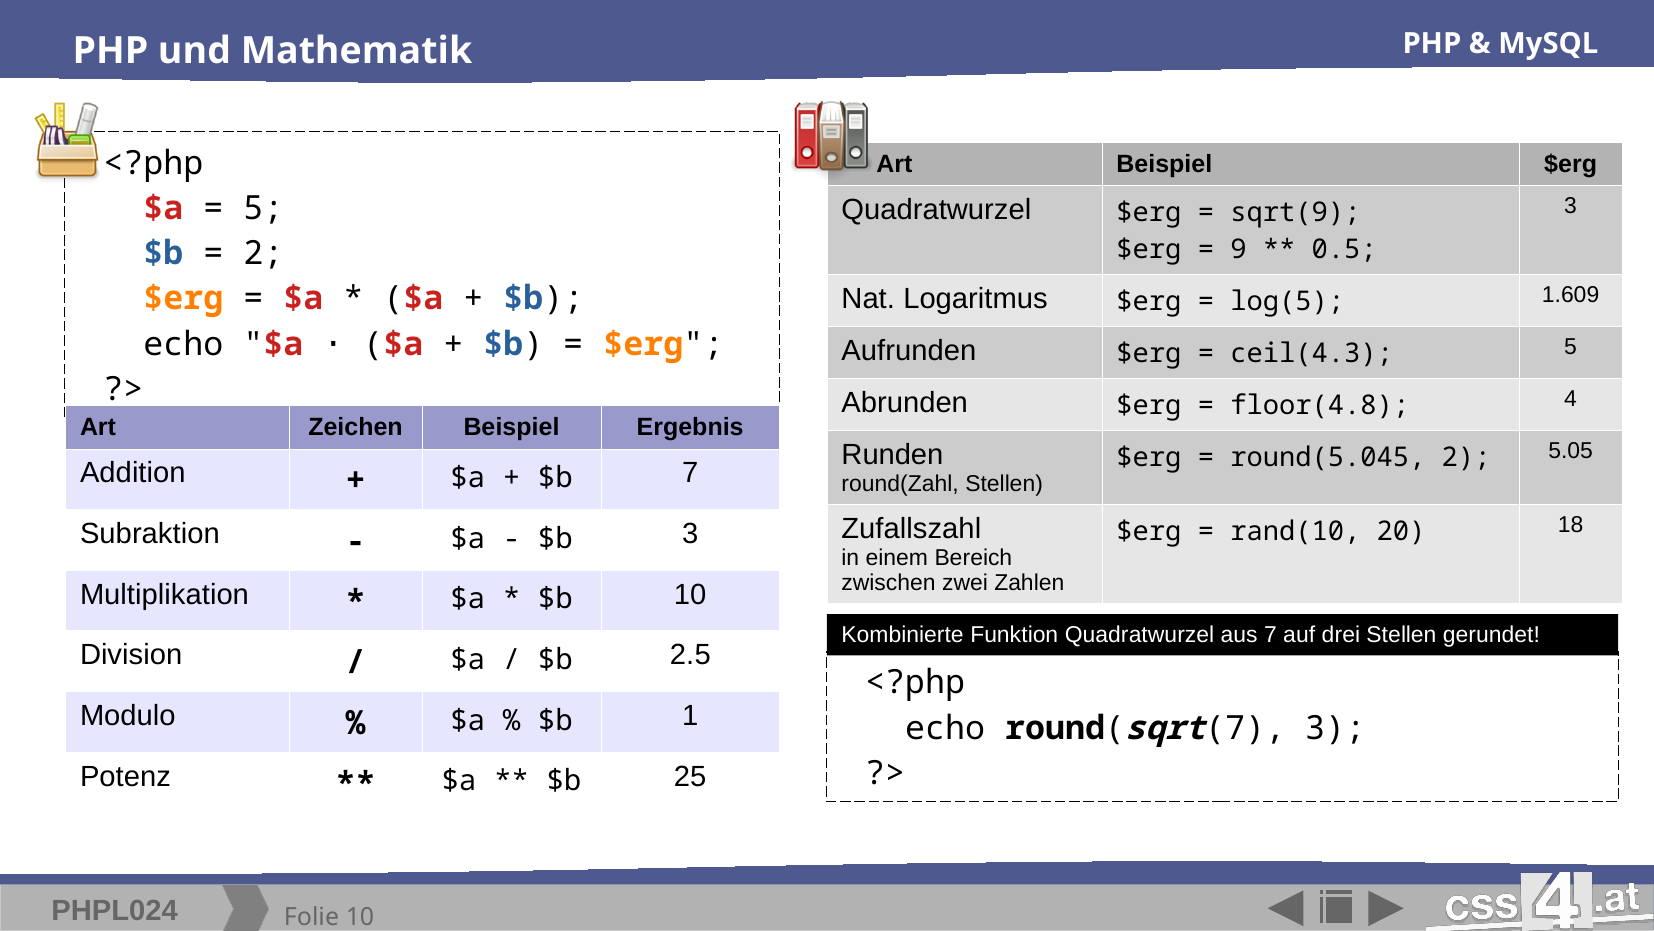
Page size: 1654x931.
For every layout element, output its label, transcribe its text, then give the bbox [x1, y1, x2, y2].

table_cell $a - $b [423, 510, 601, 570]
table_cell 7 [602, 450, 779, 509]
table_cell $a % $b [423, 692, 601, 752]
table_cell $a ** $b [423, 753, 601, 812]
table_cell 1 [602, 692, 779, 752]
table_cell 10 [602, 571, 779, 630]
table_cell 4 [1520, 379, 1622, 430]
table_cell Subraktion [66, 510, 289, 570]
text_box PHPL024 [36, 886, 209, 931]
table_header Art [66, 406, 289, 449]
table_header Art [828, 143, 1102, 185]
text_box Folie 111 [269, 891, 542, 931]
table_cell $a * $b [423, 571, 601, 630]
table_cell Runden round(Zahl, Stellen) [828, 431, 1102, 504]
table_cell $a / $b [423, 631, 601, 691]
table_cell - [290, 510, 422, 570]
table_cell $erg = log(5); [1103, 275, 1519, 326]
text_box PHP & MySQL [1387, 15, 1619, 60]
table_header Ergebnis [602, 406, 779, 449]
text_box <?php $a = 5; $b = 2; $erg = $a * ($a + $b); echo "$a ⋅ ($a + $b) = $erg"; ?> [64, 147, 780, 402]
table_cell 5.05 [1520, 431, 1622, 504]
table_cell Potenz [66, 753, 289, 812]
table_cell % [290, 692, 422, 752]
text_box [0, 0, 1654, 83]
picture [26, 99, 110, 183]
text_box PHP und Mathematik [57, 16, 469, 69]
text_box [0, 861, 1654, 931]
table_cell 3 [1520, 186, 1622, 274]
table_cell 3 [602, 510, 779, 570]
table_cell Nat. Logaritmus [828, 275, 1102, 326]
table_header Beispiel [1103, 143, 1519, 185]
table_cell + [290, 450, 422, 509]
table_cell / [290, 631, 422, 691]
table_cell 18 [1520, 505, 1622, 603]
table_cell $erg = sqrt(9); $erg = 9 ** 0.5; [1103, 186, 1519, 274]
table_cell $erg = floor(4.8); [1103, 379, 1519, 430]
table_header Zeichen [290, 406, 422, 449]
table_header $erg [1520, 143, 1622, 185]
table_cell Abrunden [828, 379, 1102, 430]
table_cell Addition [66, 450, 289, 509]
table_header Beispiel [423, 406, 601, 449]
text_box <?php echo round(sqrt(7), 3); ?> [826, 656, 1619, 798]
table_cell $erg = ceil(4.3); [1103, 327, 1519, 378]
table_cell $erg = round(5.045, 2); [1103, 431, 1519, 504]
table_cell 2.5 [602, 631, 779, 691]
picture [787, 93, 877, 183]
text_box Kombinierte Funktion Quadratwurzel aus 7 auf drei Stellen gerundet! [826, 614, 1619, 656]
table_cell Modulo [66, 692, 289, 752]
table_cell $a + $b [423, 450, 601, 509]
table_cell Aufrunden [828, 327, 1102, 378]
table_cell Division [66, 631, 289, 691]
table_cell Multiplikation [66, 571, 289, 630]
table_cell Quadratwurzel [828, 186, 1102, 274]
picture [1426, 872, 1654, 931]
table_cell $erg = rand(10, 20) [1103, 505, 1519, 603]
table_cell * [290, 571, 422, 630]
table_cell ** [290, 753, 422, 812]
table_cell 25 [602, 753, 779, 812]
table_cell 1.609 [1520, 275, 1622, 326]
table_cell Zufallszahl in einem Bereich zwischen zwei Zahlen [828, 505, 1102, 603]
table_cell 5 [1520, 327, 1622, 378]
